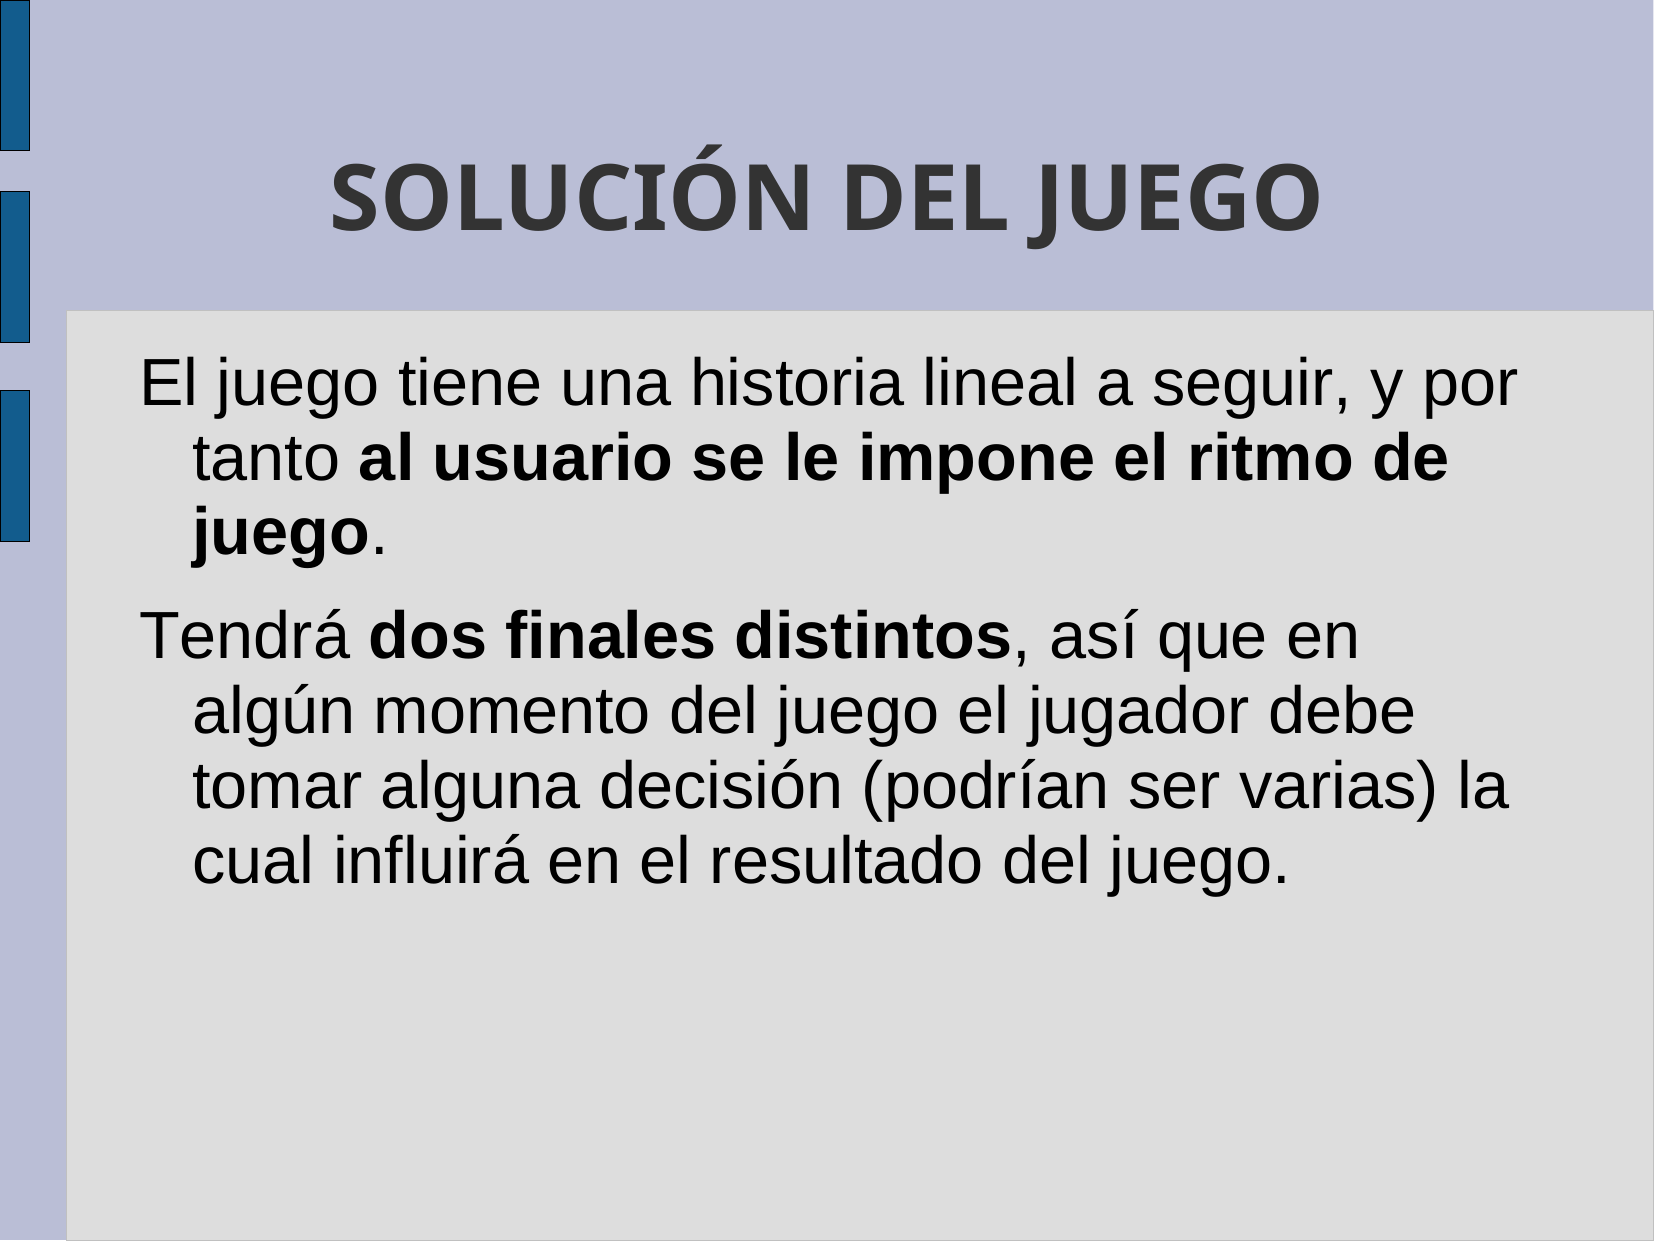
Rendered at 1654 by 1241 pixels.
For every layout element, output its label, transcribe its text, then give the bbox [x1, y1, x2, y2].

list El juego tiene una historia lineal a seguir, y por tanto al usuario se le impone el ritmo de juego. Tendrá dos finales distintos, así que en algún momento del juego el jugador debe tomar alguna decisión (podrían ser varias) la cual influirá en el resultado del juego. [121, 344, 1534, 1127]
title SOLUCIÓN DEL JUEGO [121, 91, 1534, 299]
